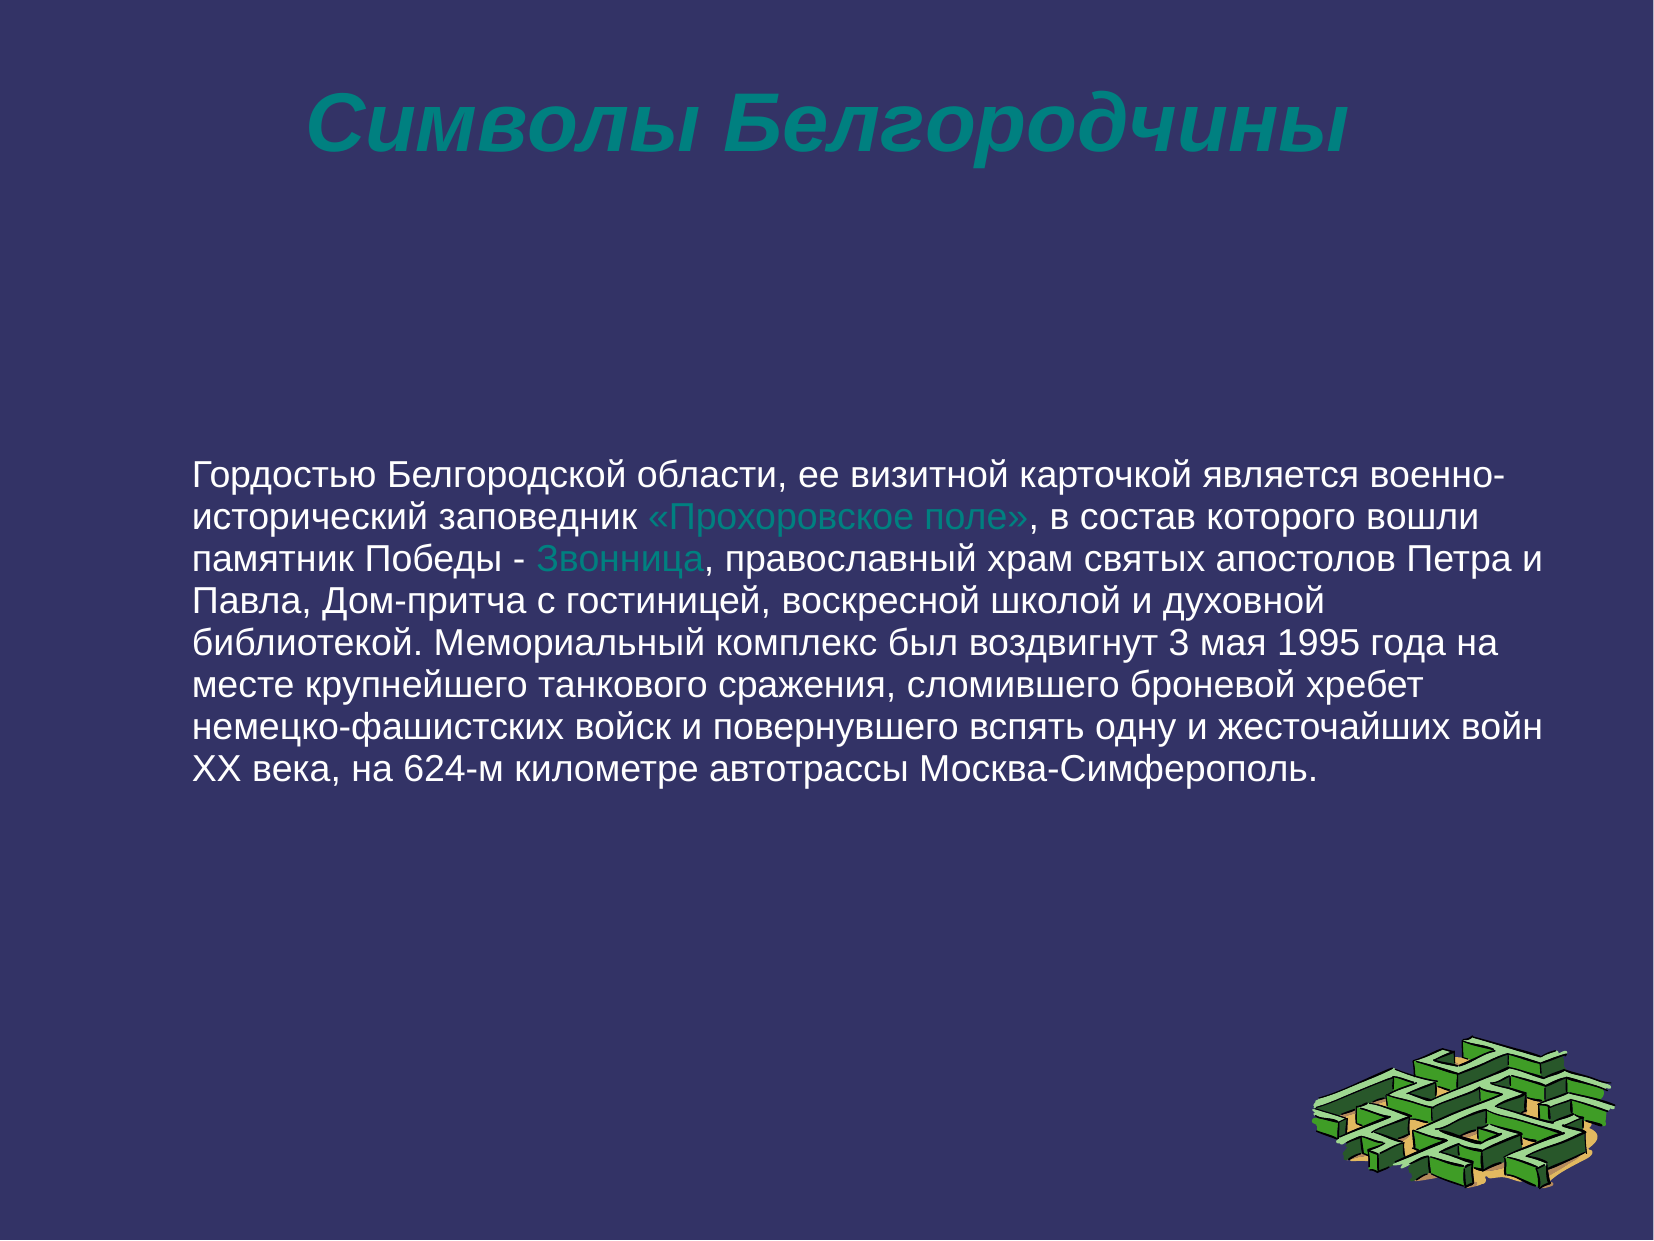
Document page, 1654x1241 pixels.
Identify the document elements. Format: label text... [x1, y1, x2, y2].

title Символы Белгородчины [121, 19, 1534, 227]
text_box Гордостью Белгородской области, ее визитной карточкой является военно-исторический заповедник «Прохоровское поле», в состав которого вошли памятник Победы - Звонница, православный храм святых апостолов Петра и Павла, Дом-притча с гостиницей, воскресной школой и духовной библиотекой. Мемориальный комплекс был воздвигнут 3 мая 1995 года на месте крупнейшего танкового сражения, сломившего броневой хребет немецко-фашистских войск и повернувшего вспять одну и жесточайших войн XХ века, на 624-м километре автотрассы Москва-Симферополь. [177, 446, 1565, 886]
